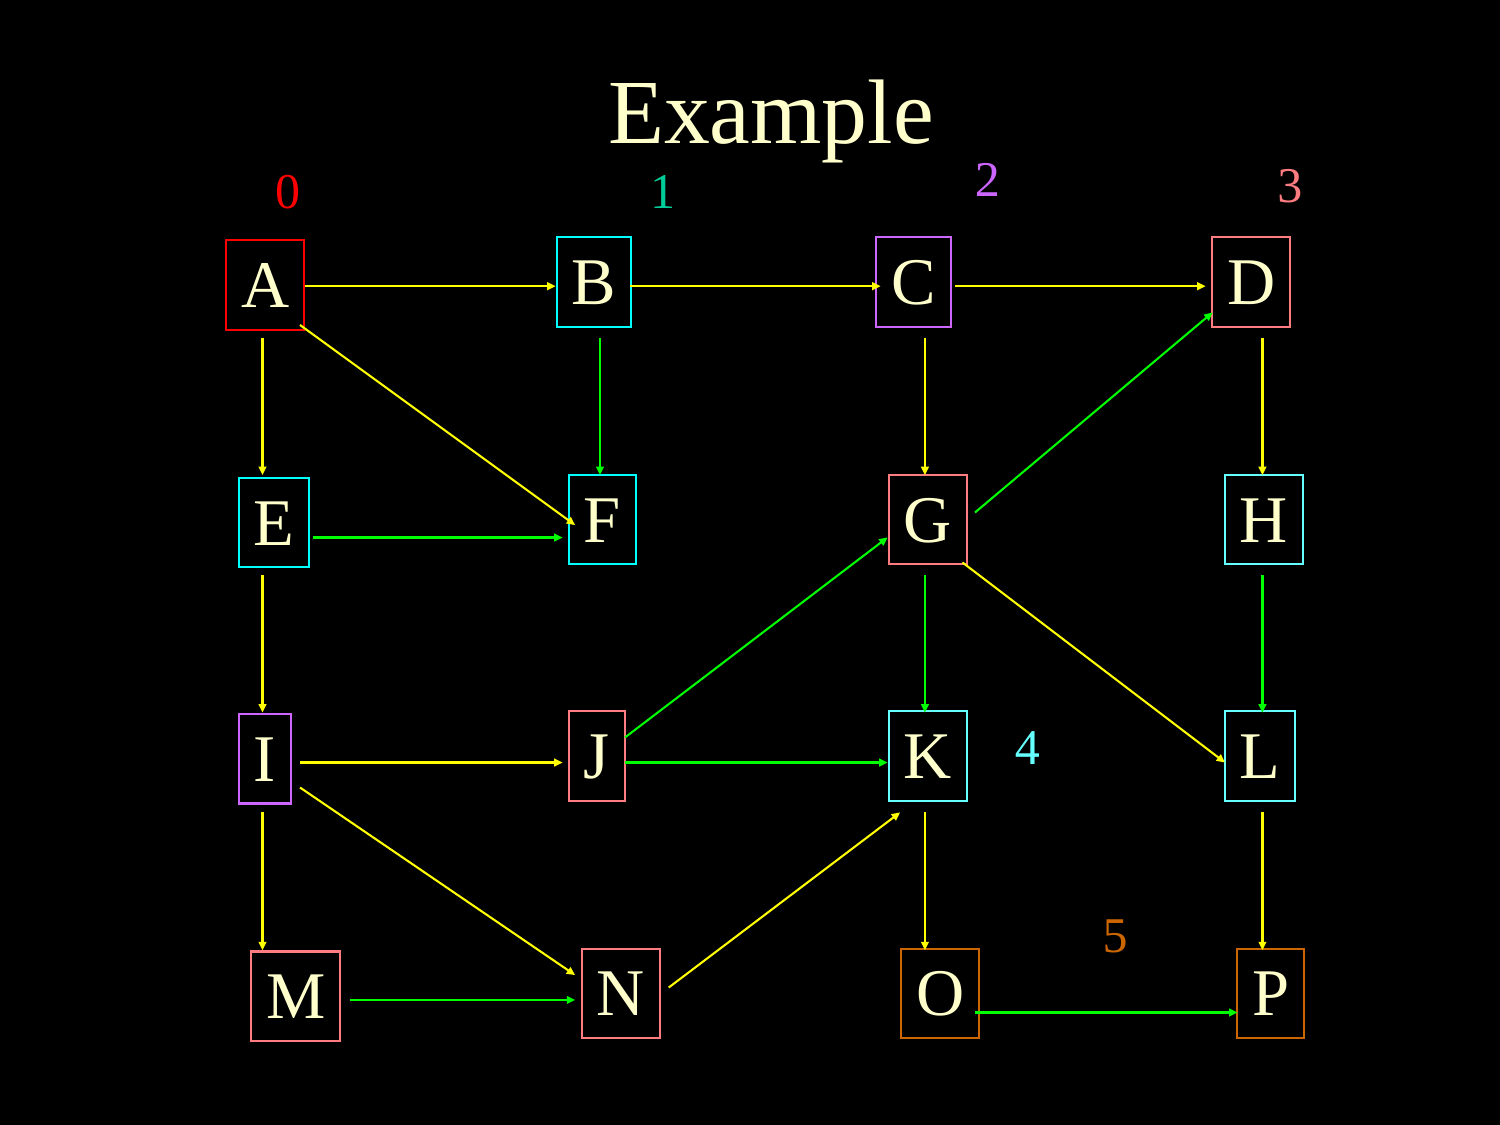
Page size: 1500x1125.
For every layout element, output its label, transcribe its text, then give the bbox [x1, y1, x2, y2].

text_box A [226, 240, 305, 330]
text_box C [876, 237, 951, 327]
text_box 0 [260, 156, 315, 228]
text_box K [888, 711, 967, 801]
text_box J [569, 711, 625, 801]
text_box 3 [1262, 149, 1318, 221]
text_box L [1224, 711, 1296, 801]
text_box P [1237, 948, 1305, 1039]
text_box E [238, 477, 310, 568]
text_box F [569, 474, 636, 565]
text_box G [888, 474, 967, 565]
text_box 2 [960, 144, 1015, 215]
text_box O [901, 948, 980, 1039]
text_box M [251, 951, 341, 1042]
text_box 5 [1087, 899, 1143, 971]
text_box D [1212, 237, 1291, 327]
text_box N [581, 948, 660, 1039]
text_box H [1224, 474, 1303, 565]
text_box 1 [635, 156, 690, 228]
text_box B [556, 237, 632, 327]
title Example [42, 37, 1500, 188]
text_box 4 [1000, 712, 1055, 784]
text_box I [238, 713, 291, 804]
